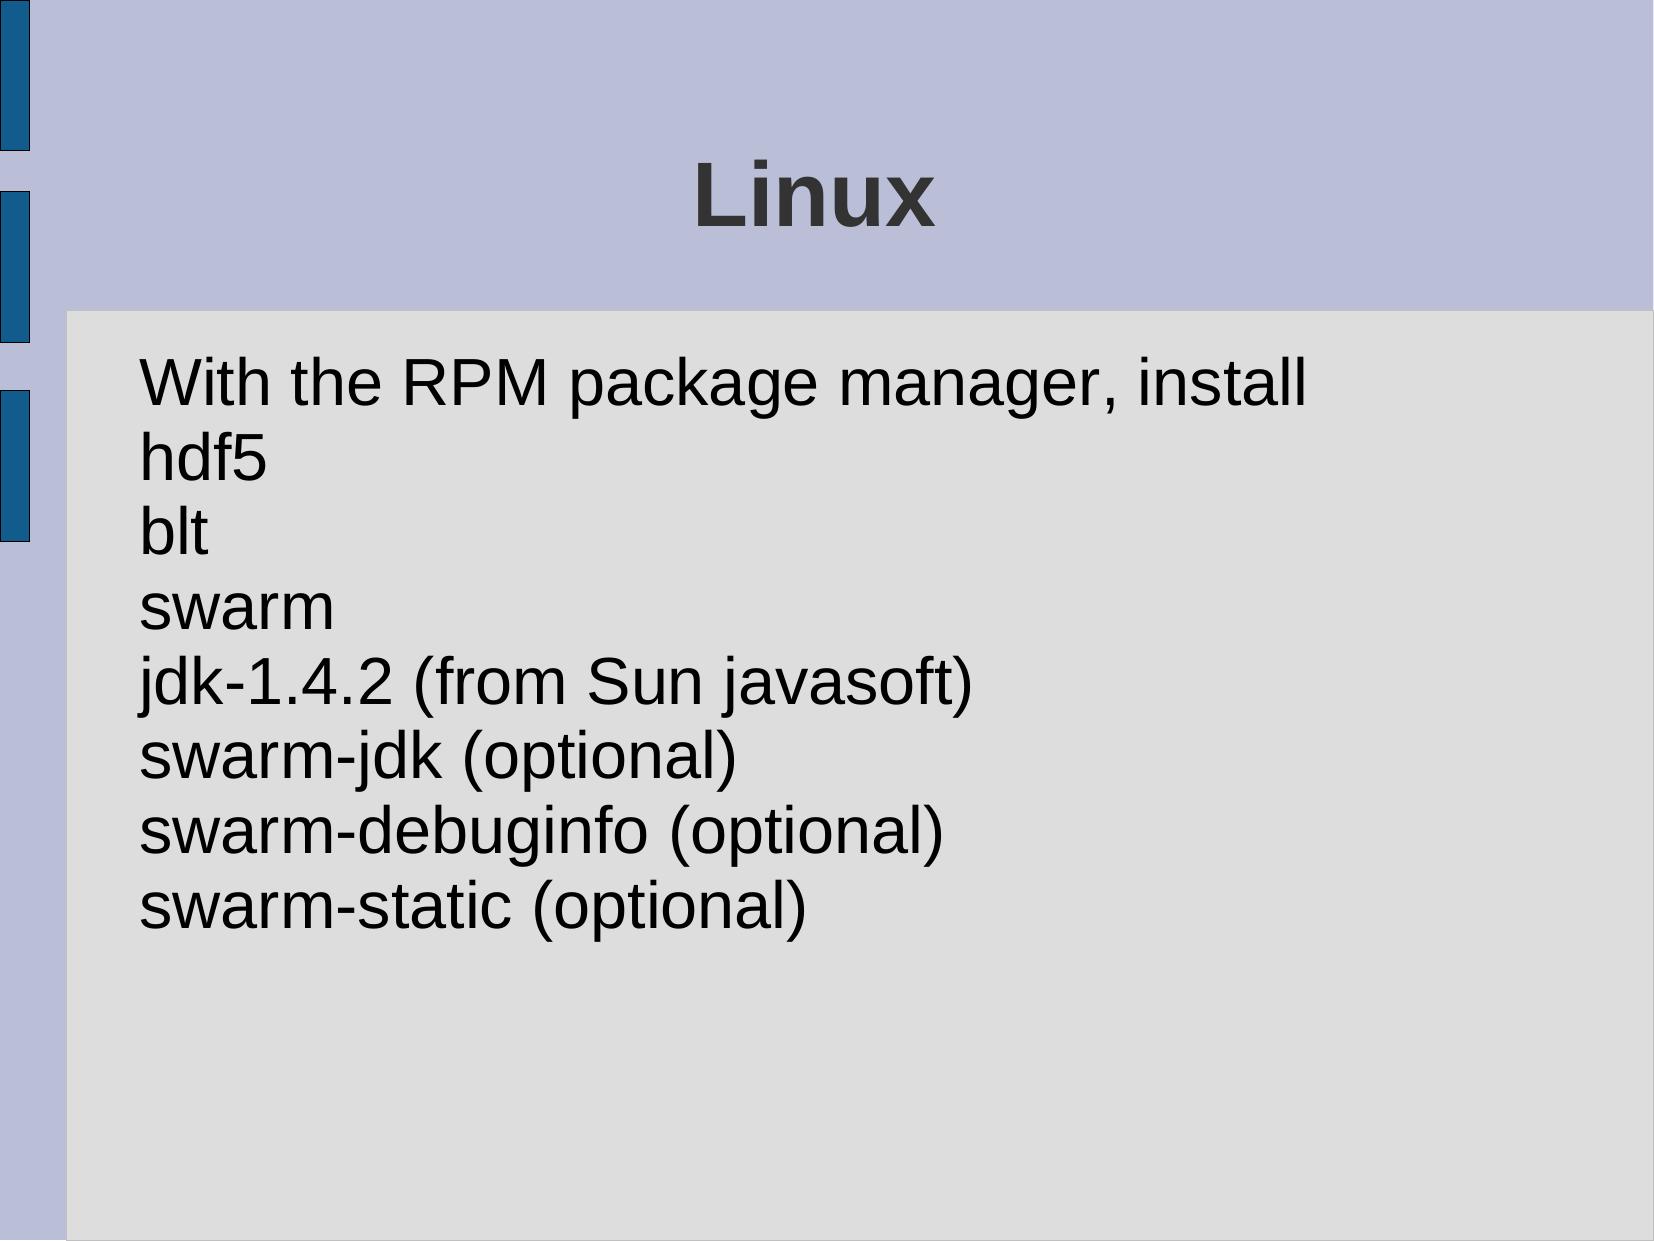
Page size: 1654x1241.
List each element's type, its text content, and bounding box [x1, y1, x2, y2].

list With the RPM package manager, install hdf5 blt swarm jdk-1.4.2 (from Sun javasoft) swarm-jdk (optional) swarm-debuginfo (optional) swarm-static (optional) [121, 344, 1534, 1127]
title Linux [121, 91, 1534, 299]
